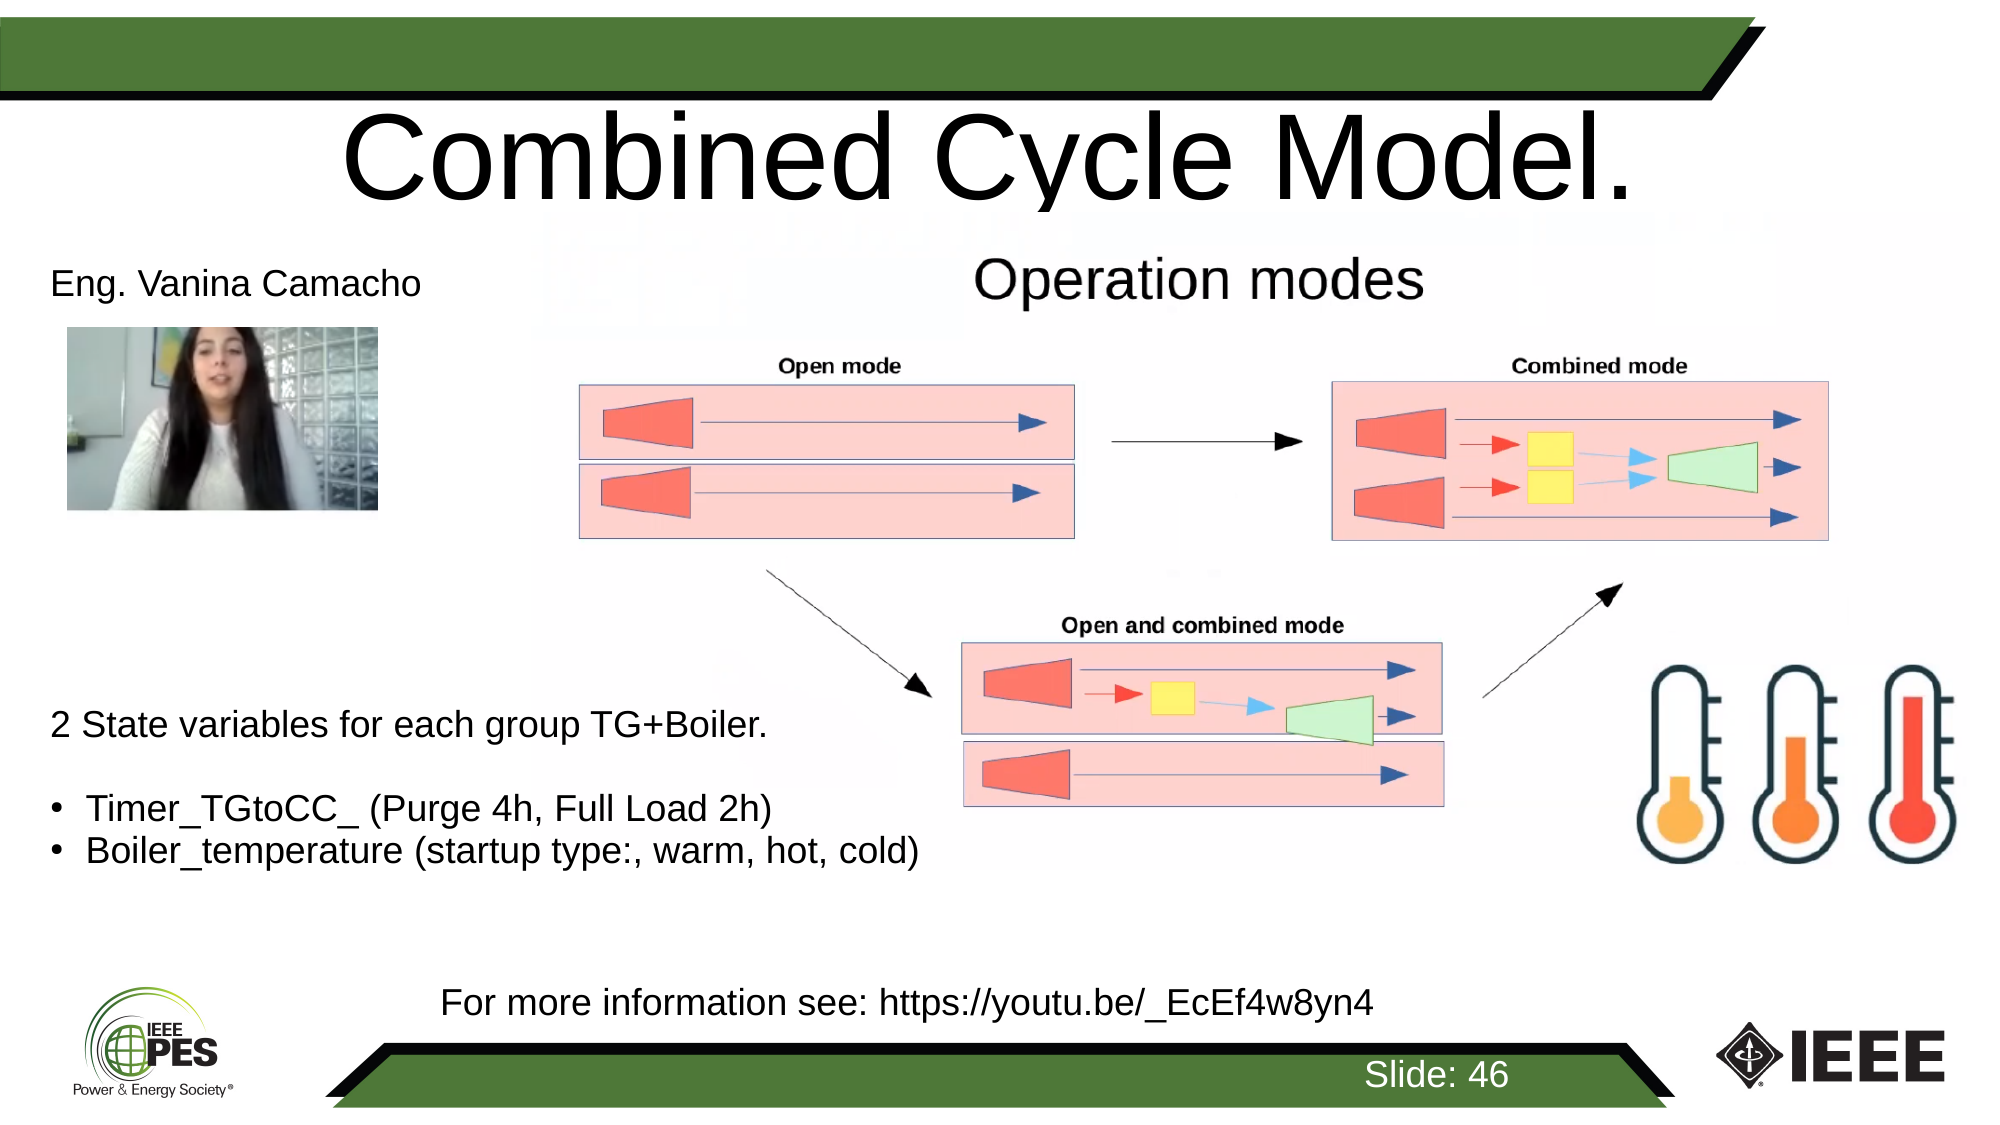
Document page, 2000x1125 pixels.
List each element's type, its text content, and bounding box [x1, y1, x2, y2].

text_box For more information see: https://youtu.be/_EcEf4w8yn4 [425, 974, 1430, 1034]
picture [0, 0, 2000, 1125]
title Combined Cycle Model. [89, 45, 1890, 270]
text_box Eng. Vanina Camacho [35, 255, 449, 313]
text_box 2 State variables for each group TG+Boiler. Timer_TGtoCC_ (Purge 4h, Full Load 2h) Boiler_temperature (startup type:, warm, hot, cold) [35, 696, 1087, 922]
